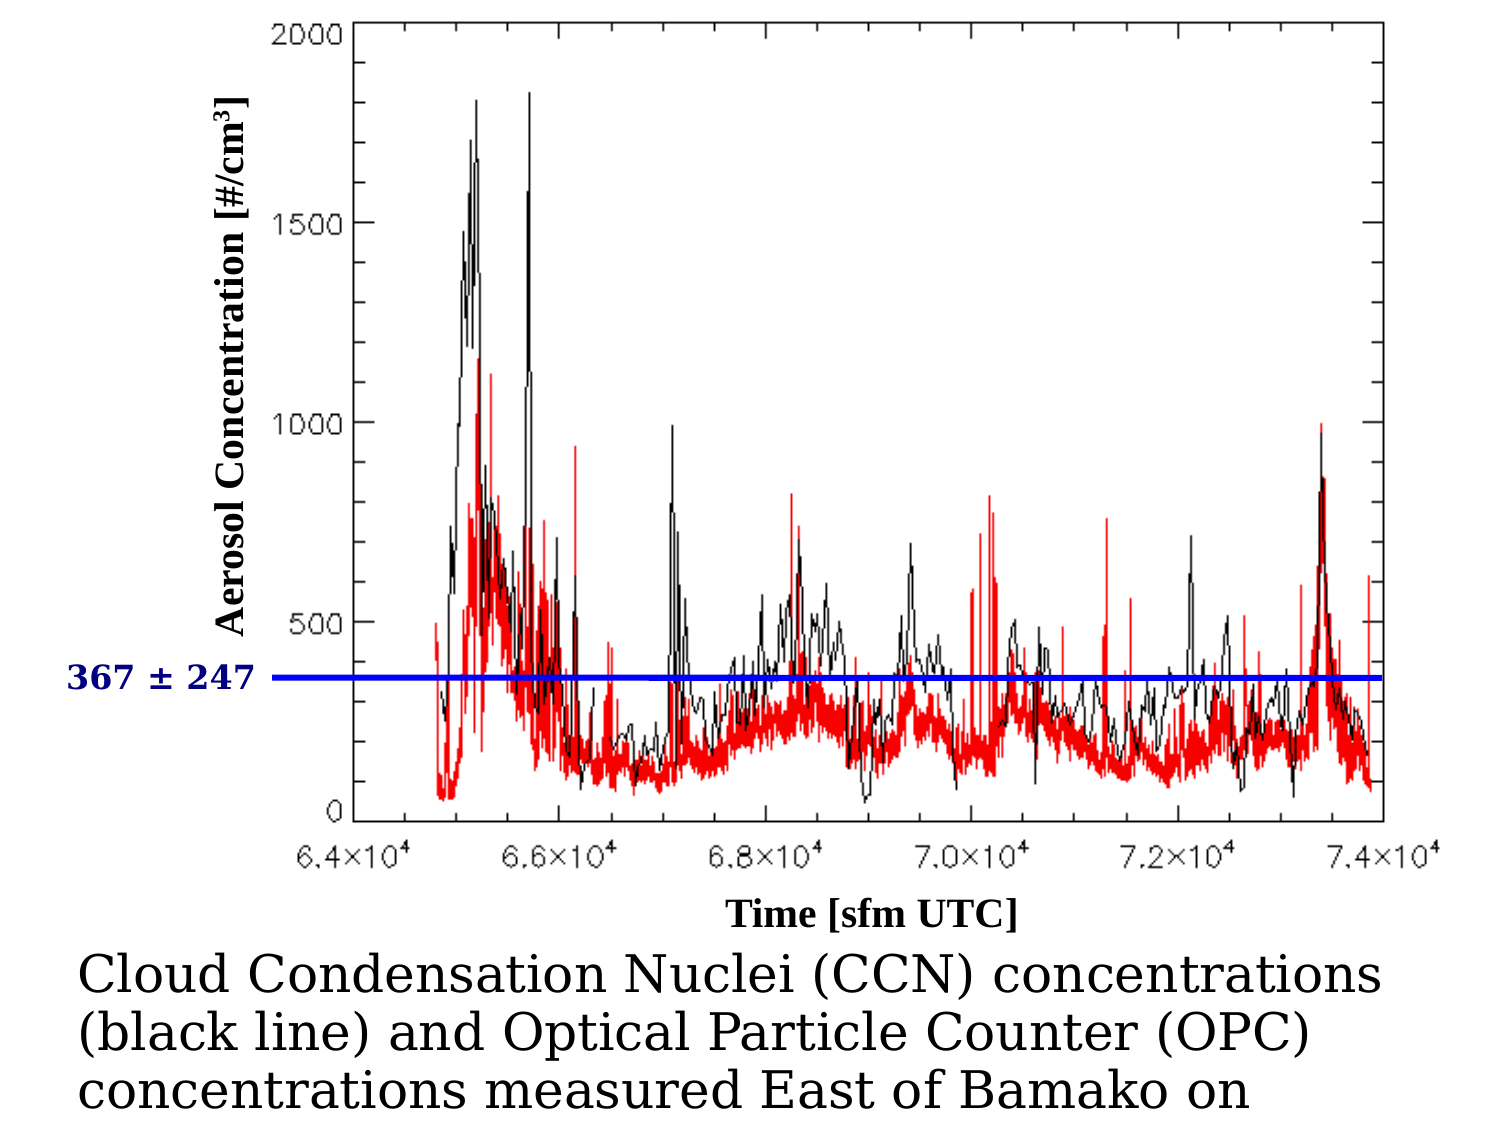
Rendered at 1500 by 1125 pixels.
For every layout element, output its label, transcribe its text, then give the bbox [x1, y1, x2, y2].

picture [166, 4, 1449, 918]
list Cloud Condensation Nuclei (CCN) concentrations (black line) and Optical Particle Counter (OPC) concentrations measured East of Bamako on September 8, 2007 just below and above cloud base. [16, 945, 1489, 1125]
text_box Time [sfm UTC] [399, 878, 1345, 939]
text_box Aerosol Concentration [#/cm3] [194, 70, 268, 663]
text_box 367 ± 247 [66, 659, 307, 704]
